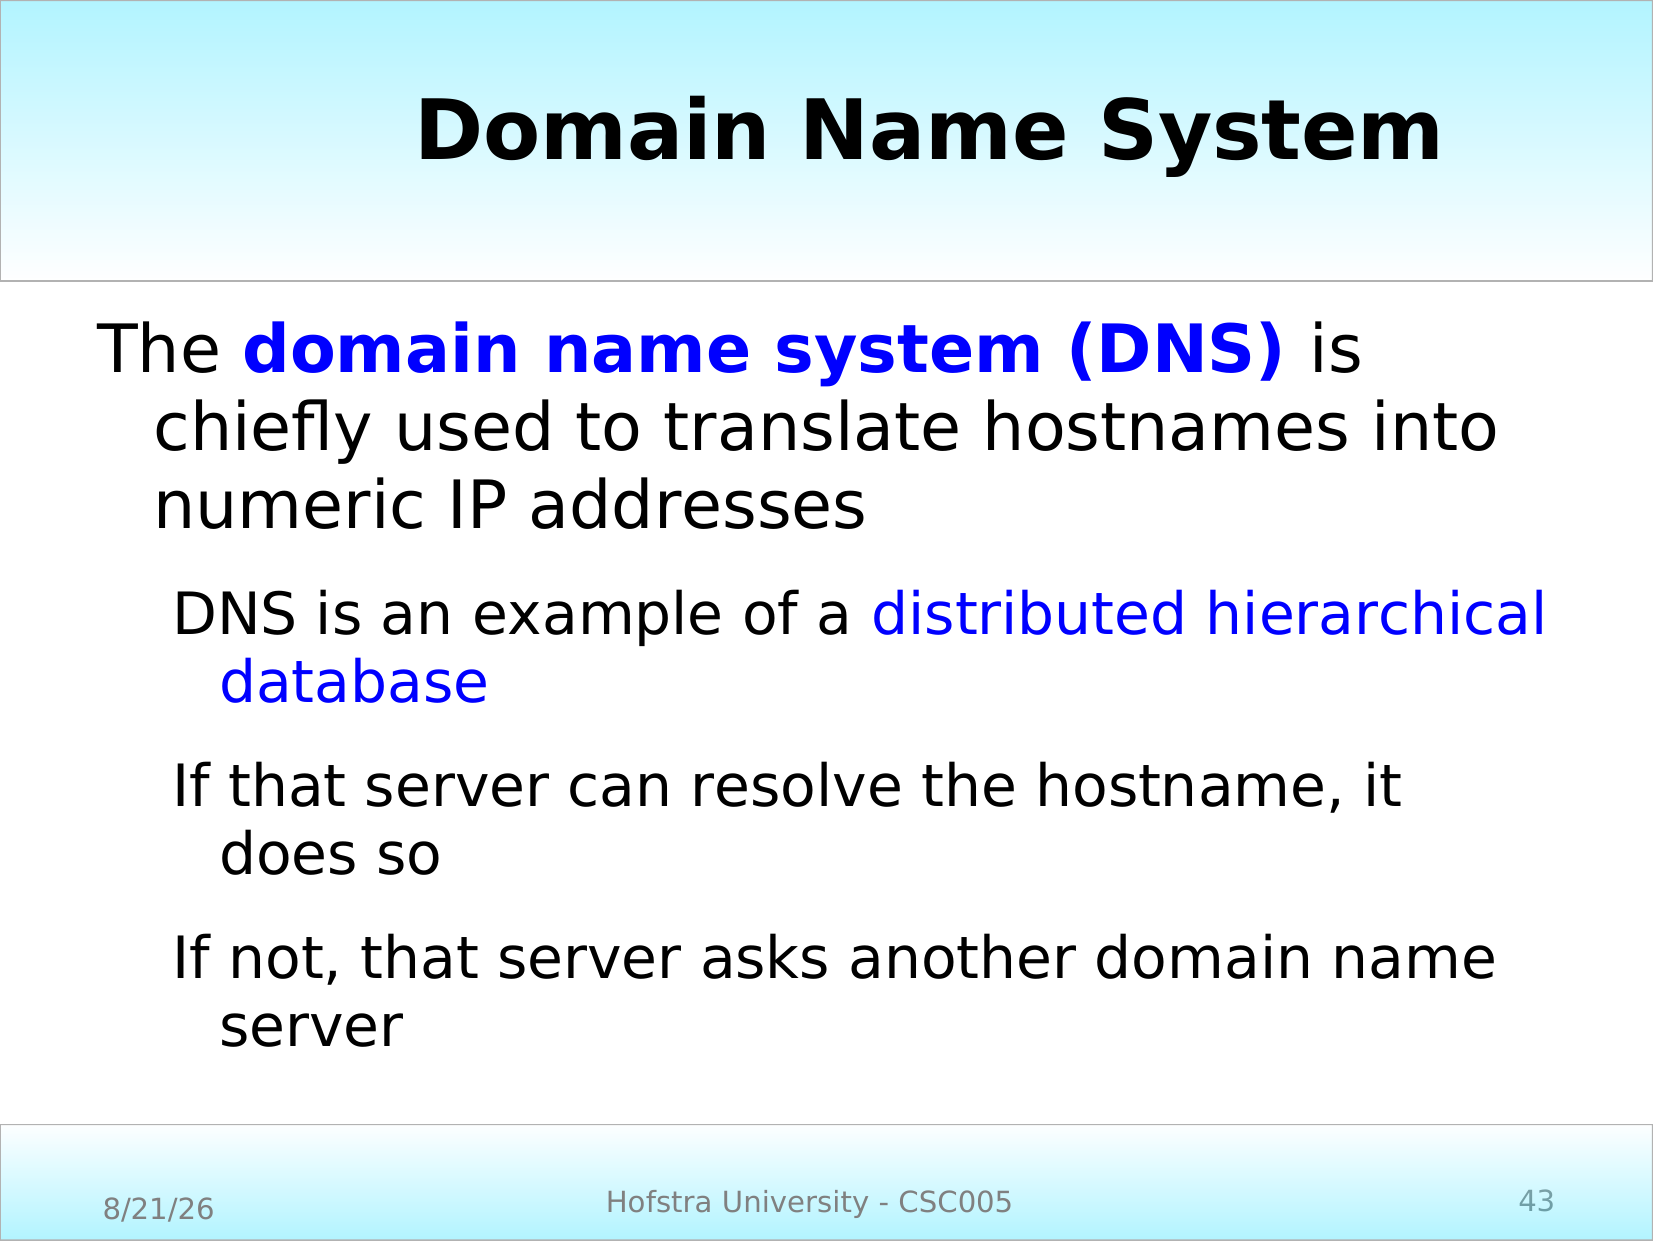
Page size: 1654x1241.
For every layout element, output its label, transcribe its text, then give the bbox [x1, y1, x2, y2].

list The domain name system (DNS) is chiefly used to translate hostnames into numeric IP addresses DNS is an example of a distributed hierarchical database If that server can resolve the hostname, it does so If not, that server asks another domain name server [82, 303, 1571, 1169]
title Domain Name System [247, 27, 1612, 235]
